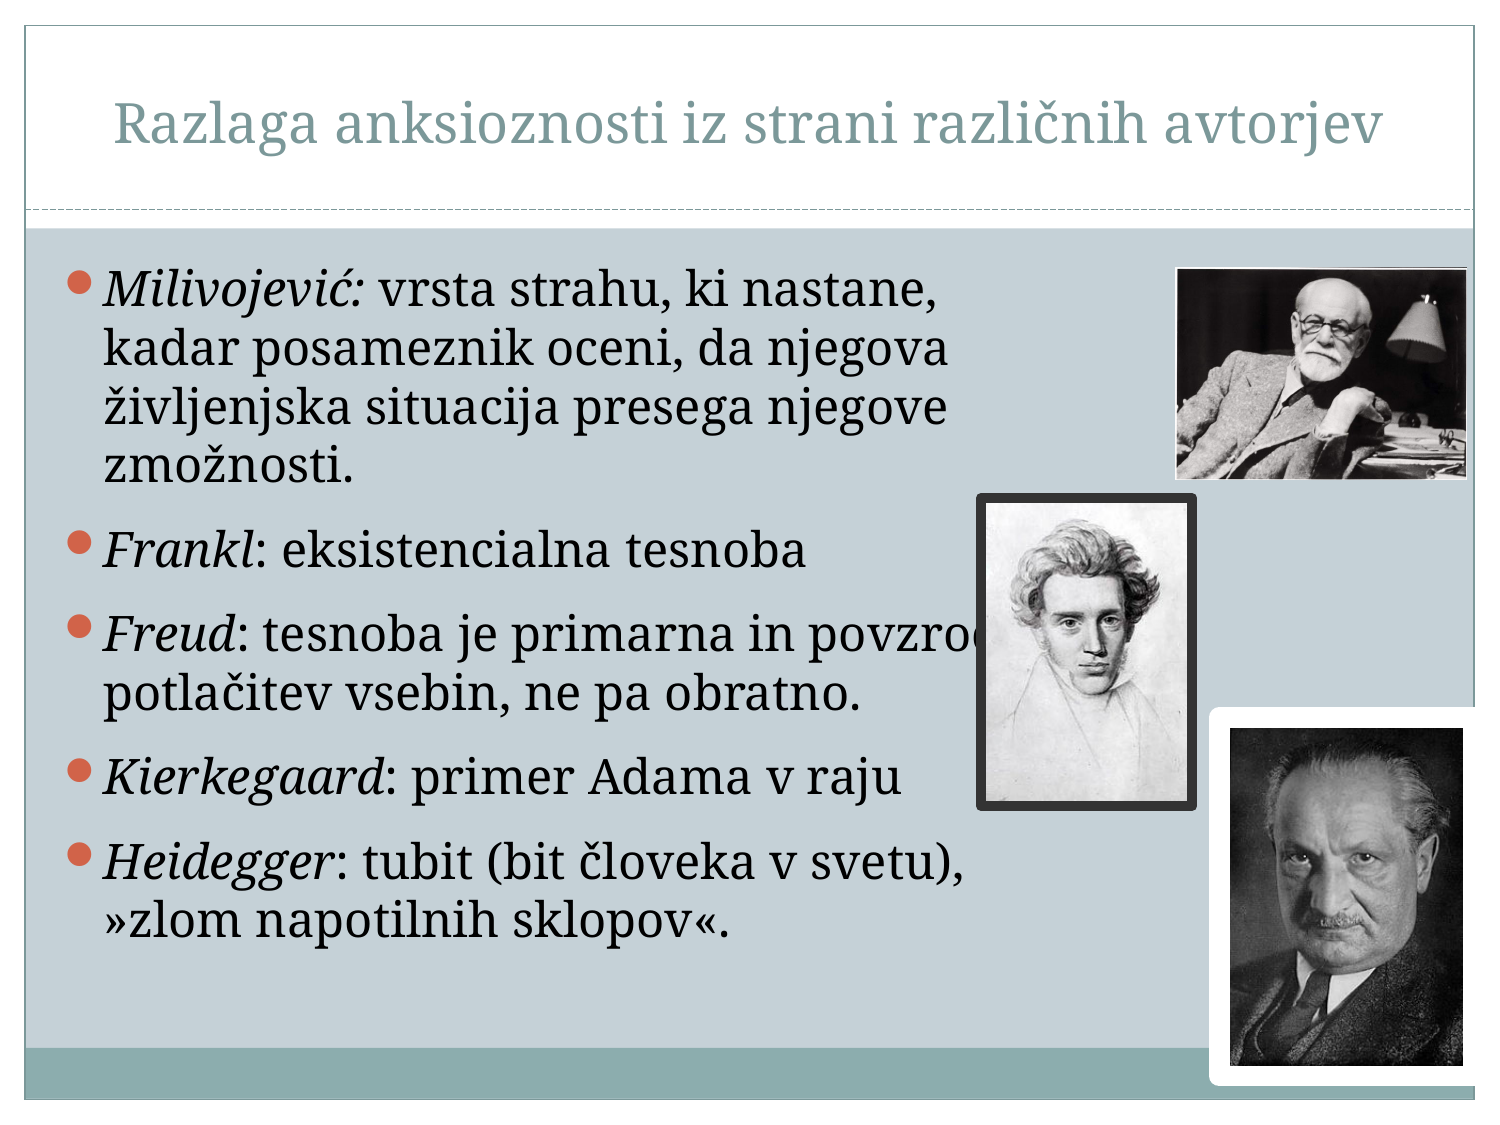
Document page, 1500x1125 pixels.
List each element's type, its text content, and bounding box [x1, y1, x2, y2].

title Razlaga anksioznosti iz strani različnih avtorjev [49, 37, 1450, 162]
picture [986, 503, 1187, 801]
picture [1175, 267, 1467, 480]
picture [1229, 727, 1464, 1066]
list Milivojević: vrsta strahu, ki nastane, kadar posameznik oceni, da njegova življenjska situacija presega njegove zmožnosti. Frankl: eksistencialna tesnoba Freud: tesnoba je primarna in povzroči potlačitev vsebin, ne pa obratno. Kierkegaard: primer Adama v raju Heidegger: tubit (bit človeka v svetu), »zlom napotilnih sklopov«. [49, 250, 1046, 1001]
